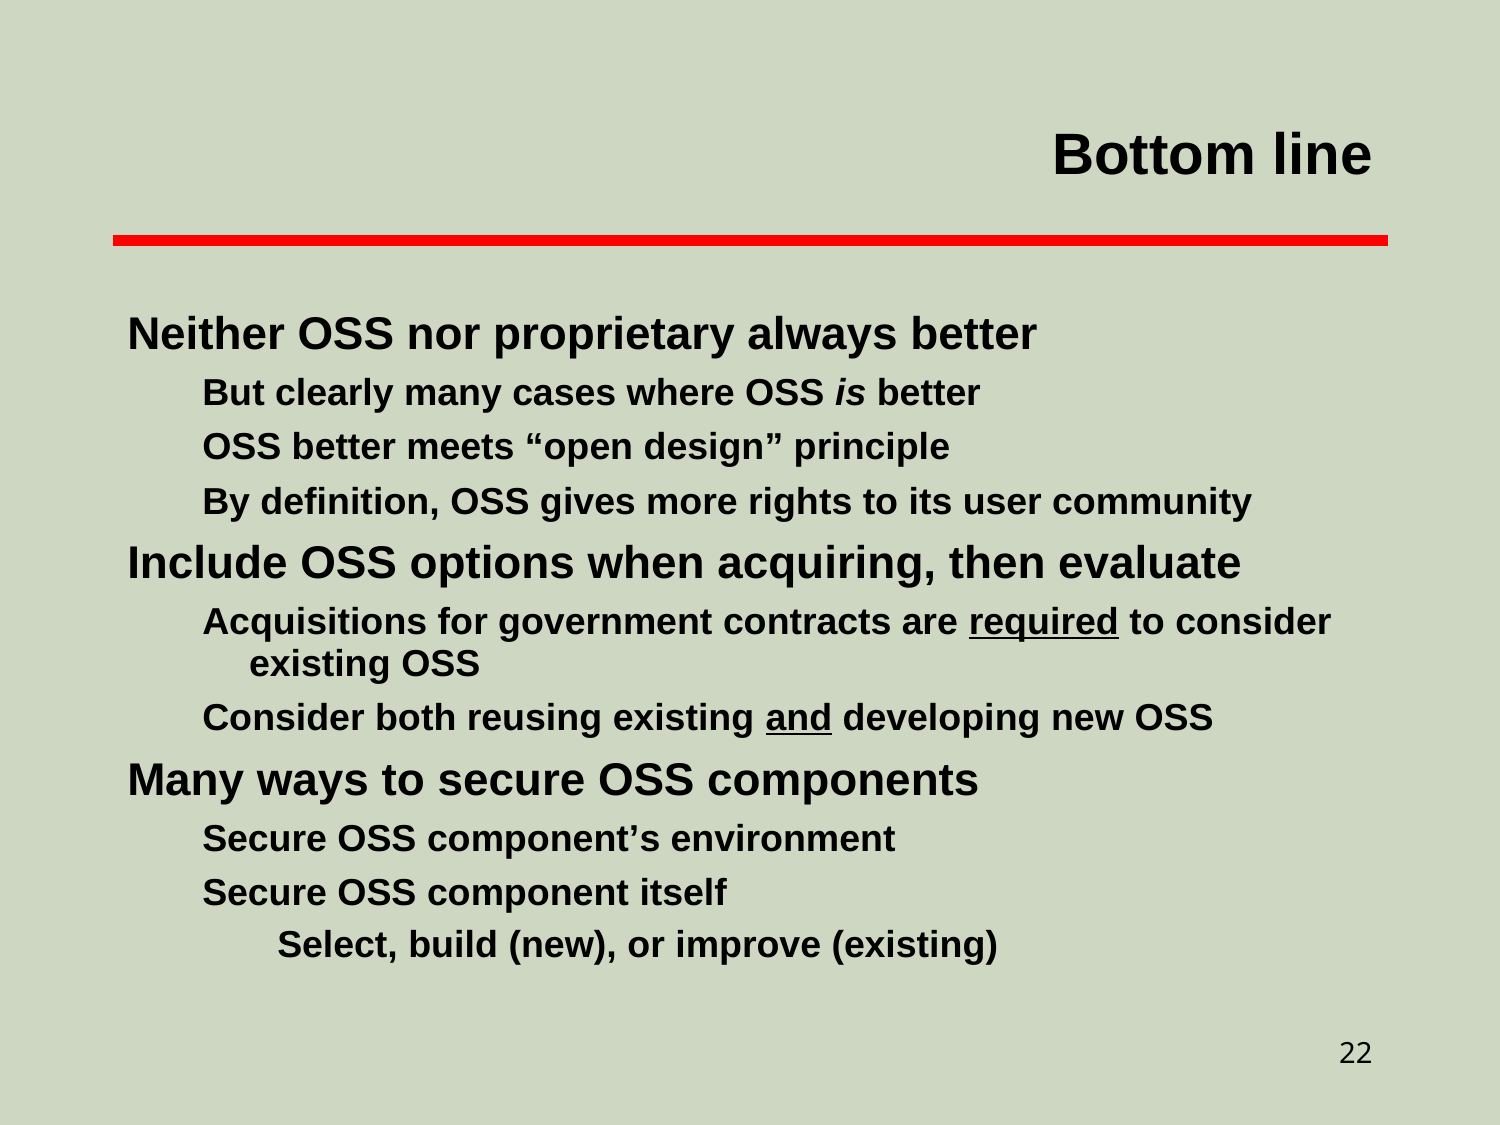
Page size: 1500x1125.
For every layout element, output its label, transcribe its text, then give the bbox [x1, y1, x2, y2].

list Neither OSS nor proprietary always better But clearly many cases where OSS is better OSS better meets “open design” principle By definition, OSS gives more rights to its user community Include OSS options when acquiring, then evaluate Acquisitions for government contracts are required to consider existing OSS Consider both reusing existing and developing new OSS Many ways to secure OSS components Secure OSS component’s environment Secure OSS component itself Select, build (new), or improve (existing) [112, 299, 1388, 1000]
title Bottom line [337, 85, 1388, 224]
